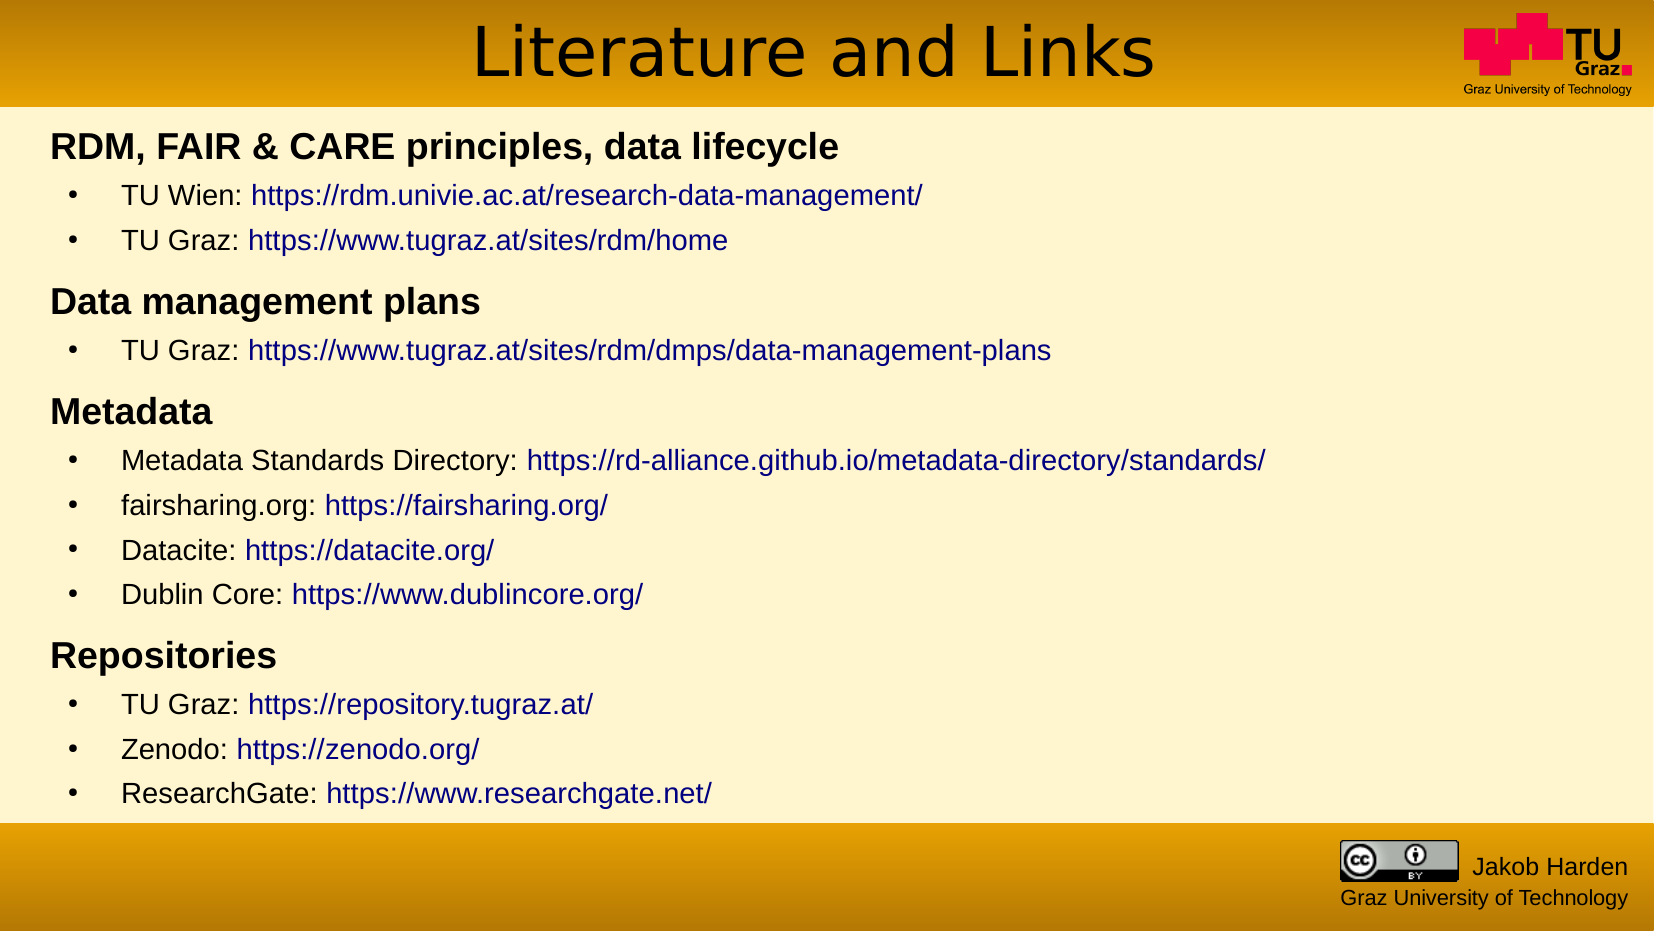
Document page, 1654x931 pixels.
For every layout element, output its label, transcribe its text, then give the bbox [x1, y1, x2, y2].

picture [1464, 13, 1632, 96]
title Literature and Links [248, 8, 1381, 98]
text_box RDM, FAIR & CARE principles, data lifecycle TU Wien: https://rdm.univie.ac.at/research-data-management/ TU Graz: https://www.tugraz.at/sites/rdm/home Data management plans TU Graz: https://www.tugraz.at/sites/rdm/dmps/data-management-plans Metadata Metadata Standards Directory: https://rd-alliance.github.io/metadata-directory/standards/ fairsharing.org: https://fairsharing.org/ Datacite: https://datacite.org/ Dublin Core: https://www.dublincore.org/ Repositories TU Graz: https://repository.tugraz.at/ Zenodo: https://zenodo.org/ ResearchGate: https://www.researchgate.net/ [35, 118, 1619, 818]
picture [1340, 840, 1459, 882]
